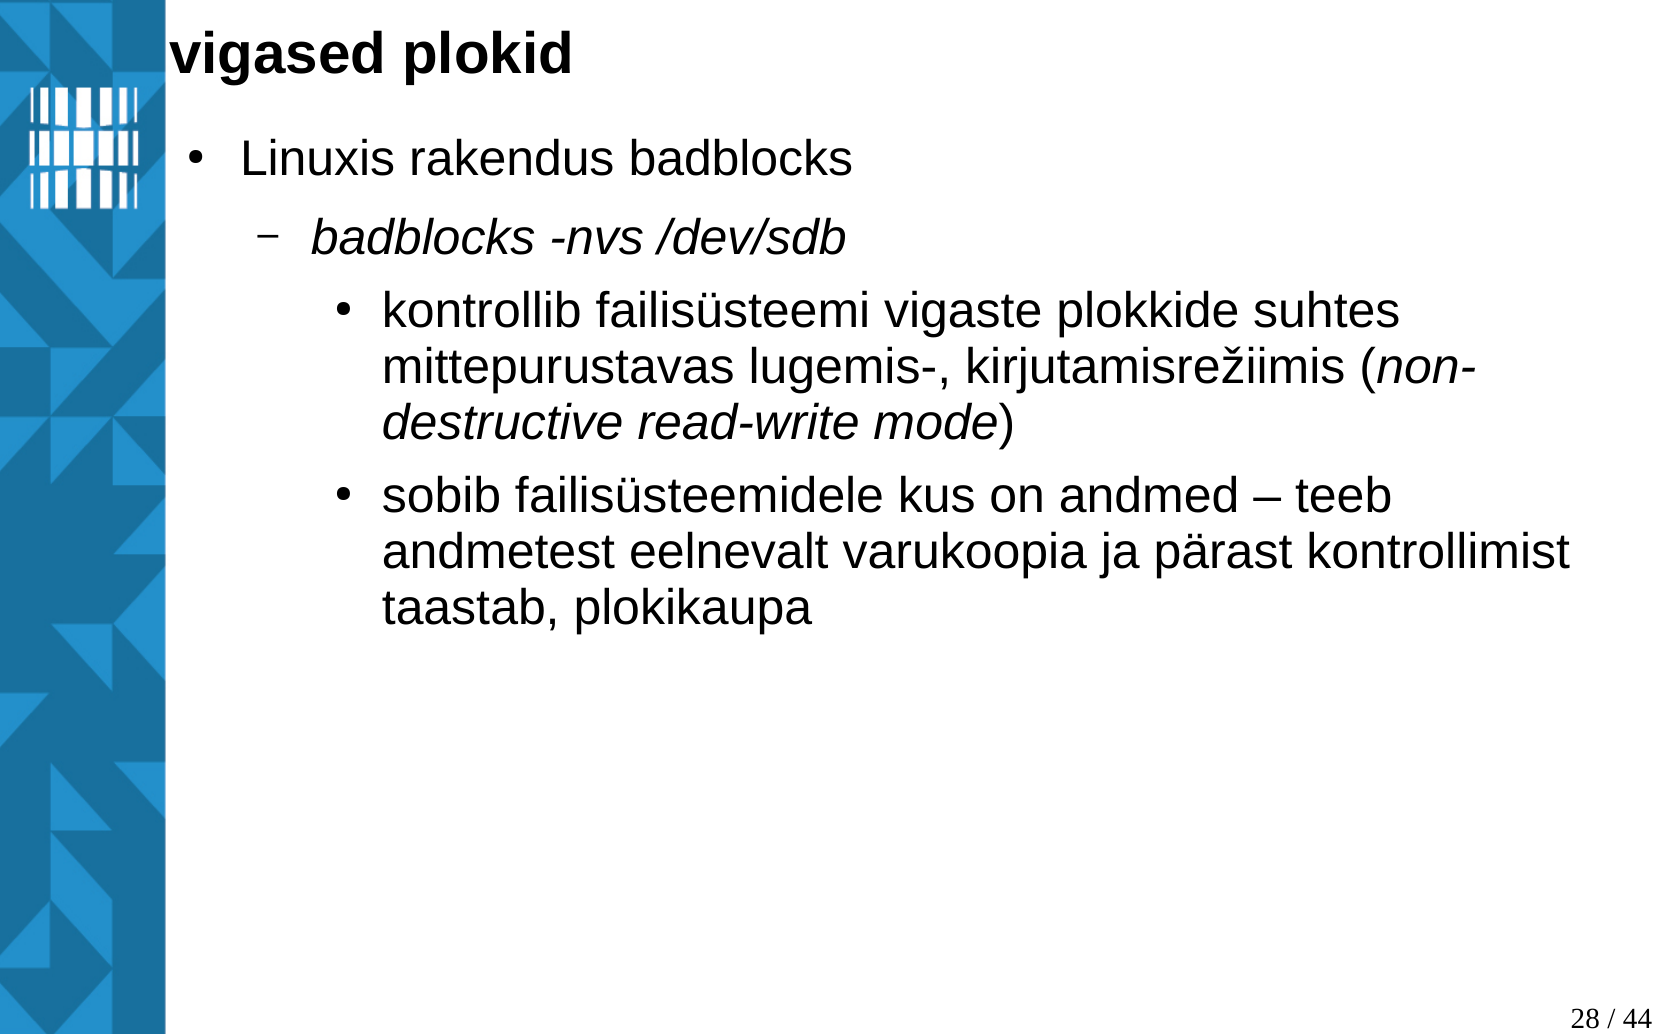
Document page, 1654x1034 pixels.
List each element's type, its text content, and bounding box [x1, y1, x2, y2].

title vigased plokid [169, 11, 1571, 95]
list Linuxis rakendus badblocks badblocks -nvs /dev/sdb kontrollib failisüsteemi vigaste plokkide suhtes mittepurustavas lugemis-, kirjutamisrežiimis (non-destructive read-write mode) sobib failisüsteemidele kus on andmed – teeb andmetest eelnevalt varukoopia ja pärast kontrollimist taastab, plokikaupa [169, 129, 1630, 997]
